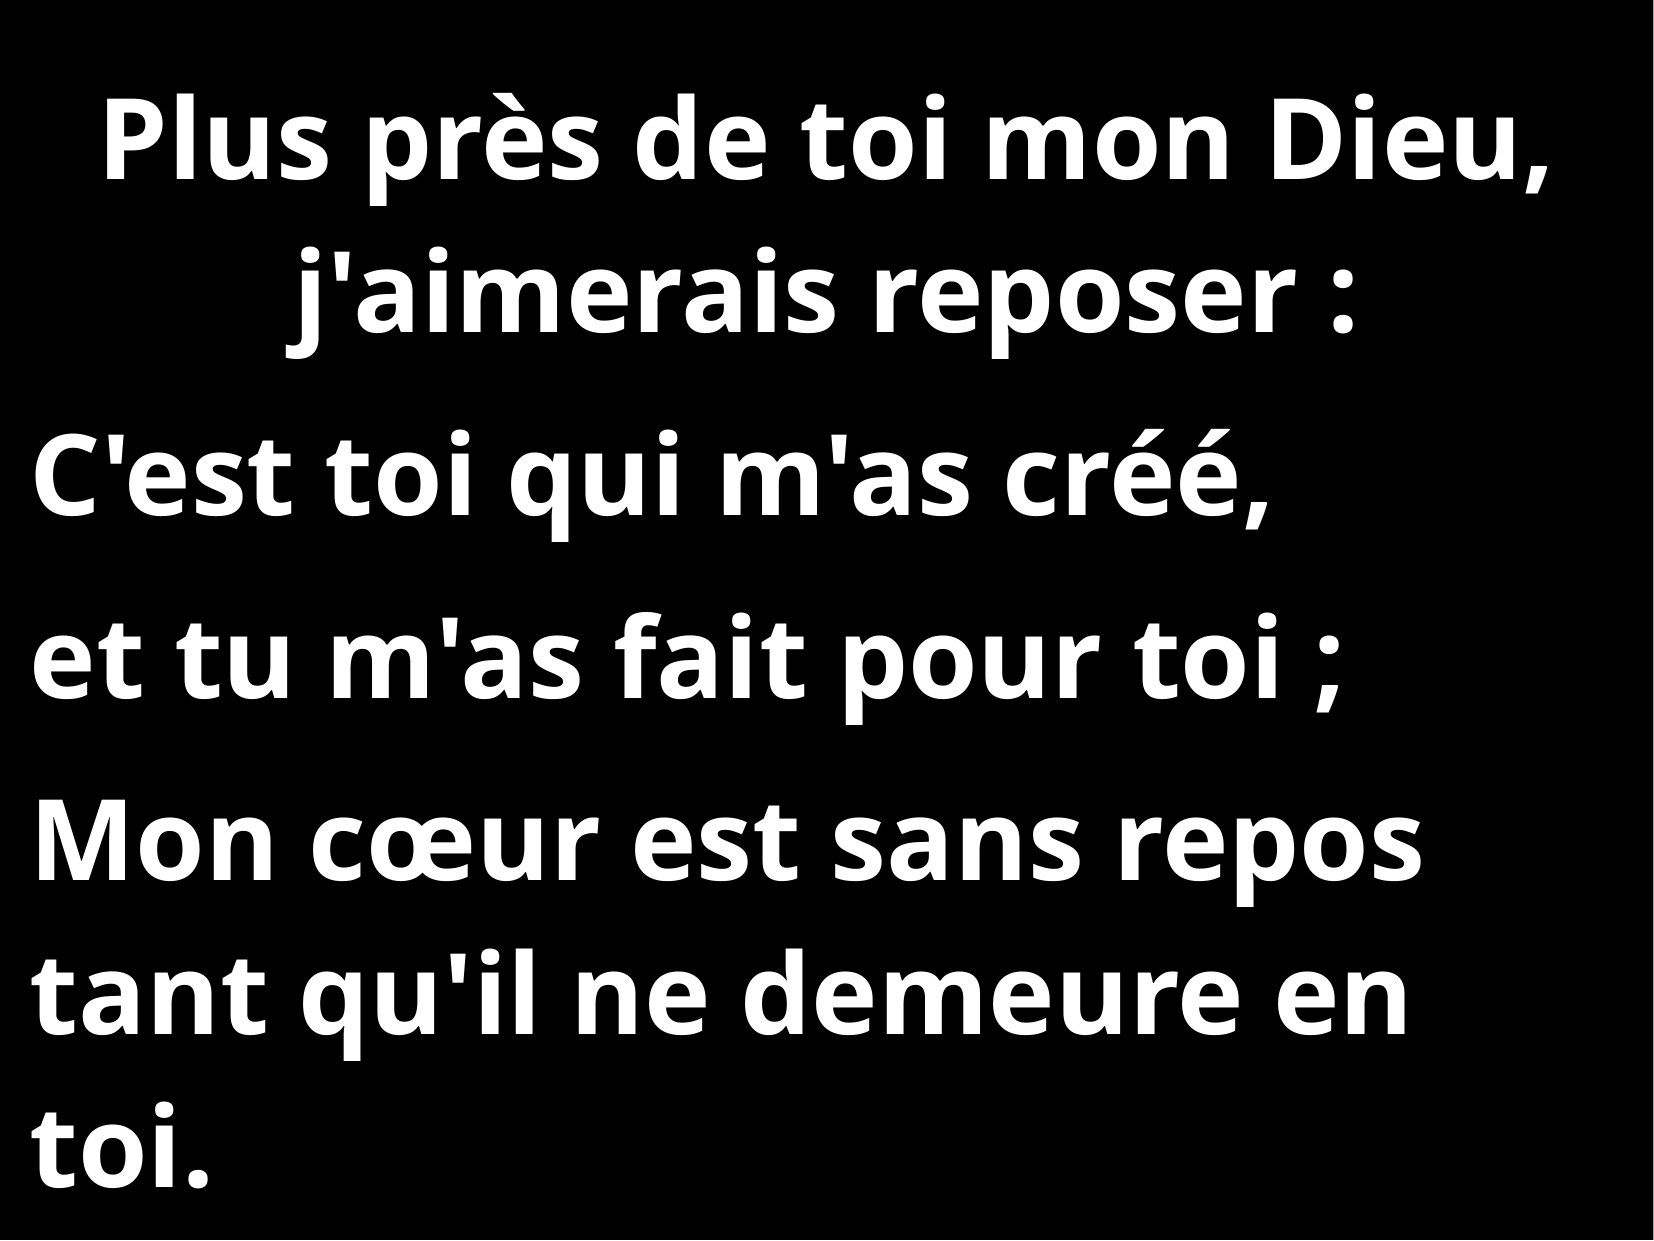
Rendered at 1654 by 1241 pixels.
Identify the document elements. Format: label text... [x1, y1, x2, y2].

list Plus près de toi mon Dieu, j'aimerais reposer : C'est toi qui m'as créé, et tu m'as fait pour toi ; Mon cœur est sans repos tant qu'il ne demeure en toi. (Bis) [29, 59, 1625, 1241]
